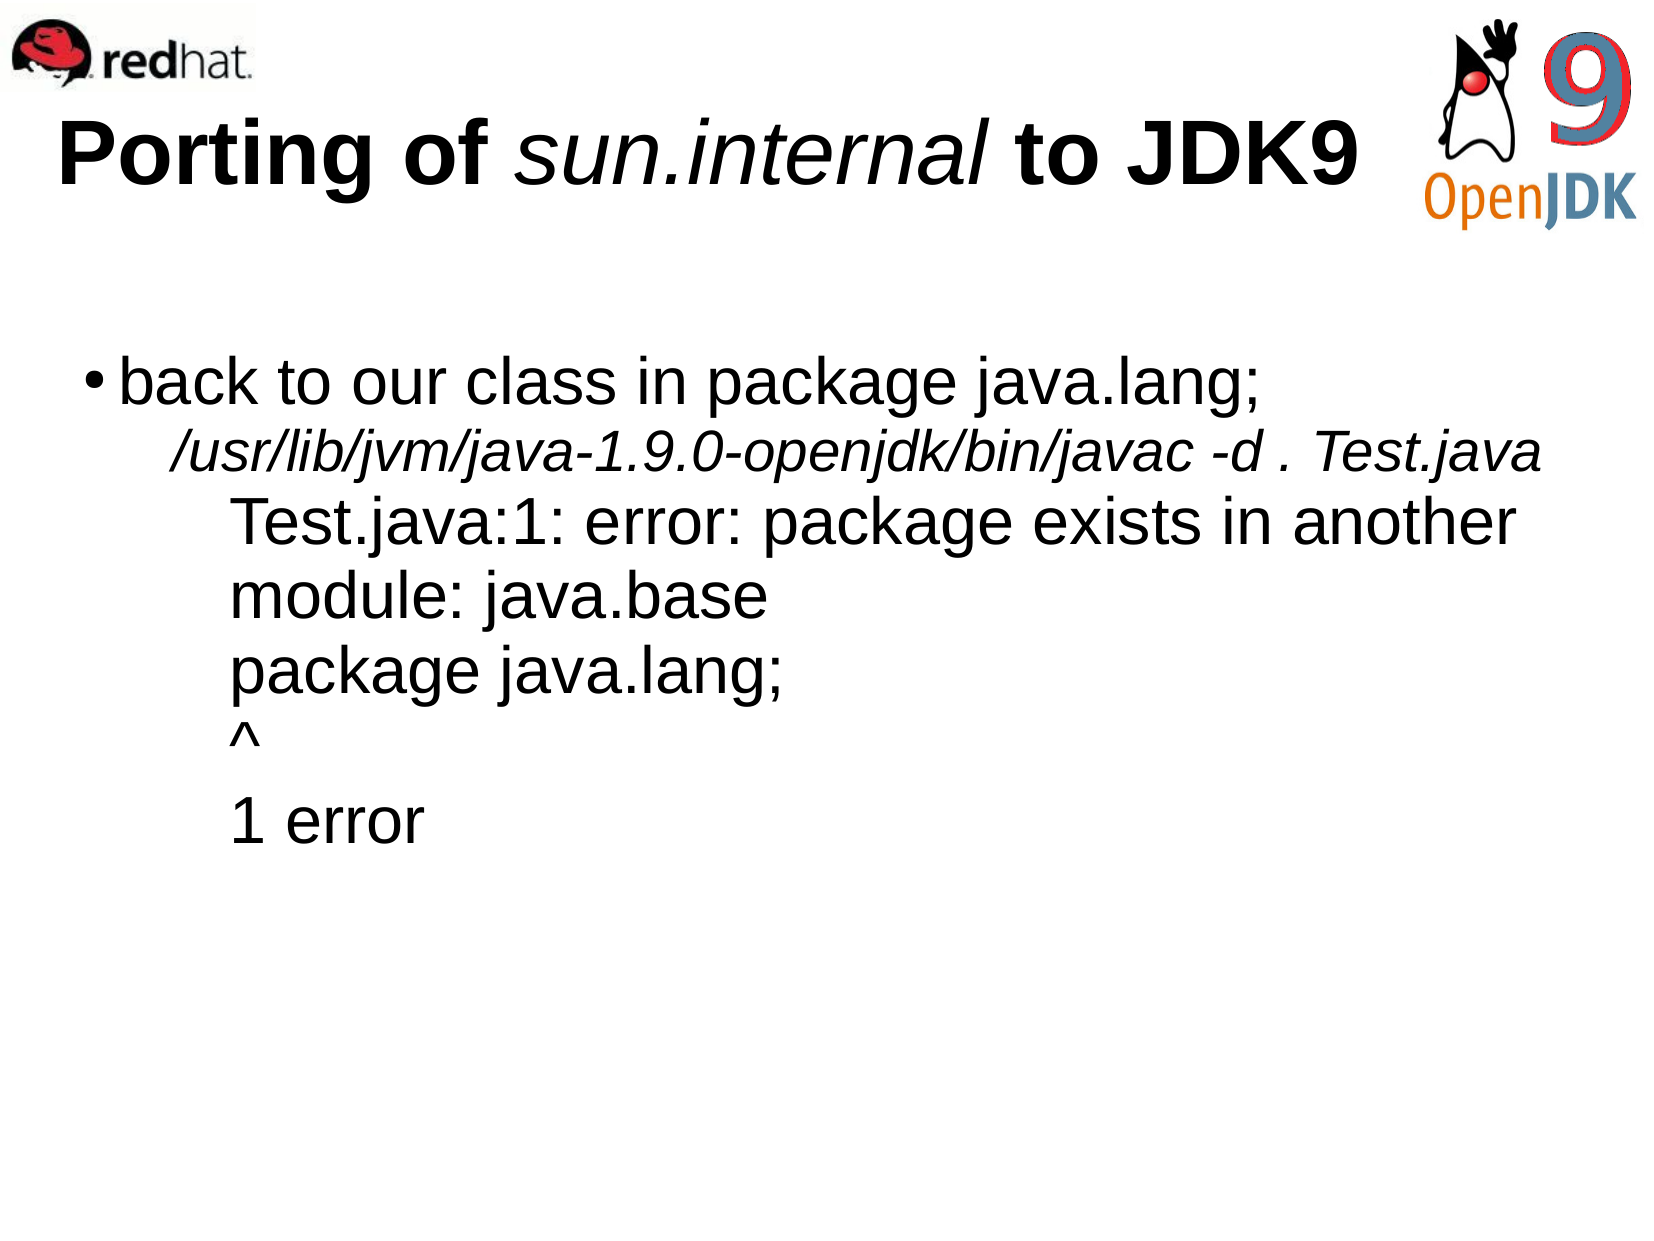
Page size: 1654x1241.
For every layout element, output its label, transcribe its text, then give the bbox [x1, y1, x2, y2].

subtitle back to our class in package java.lang; /usr/lib/jvm/java-1.9.0-openjdk/bin/javac -d . Test.java Test.java:1: error: package exists in another module: java.base package java.lang; ^ 1 error [82, 189, 1571, 1087]
title Porting of sun.internal to JDK9 [0, 49, 1410, 257]
picture [0, 3, 256, 92]
picture [1410, 4, 1651, 245]
